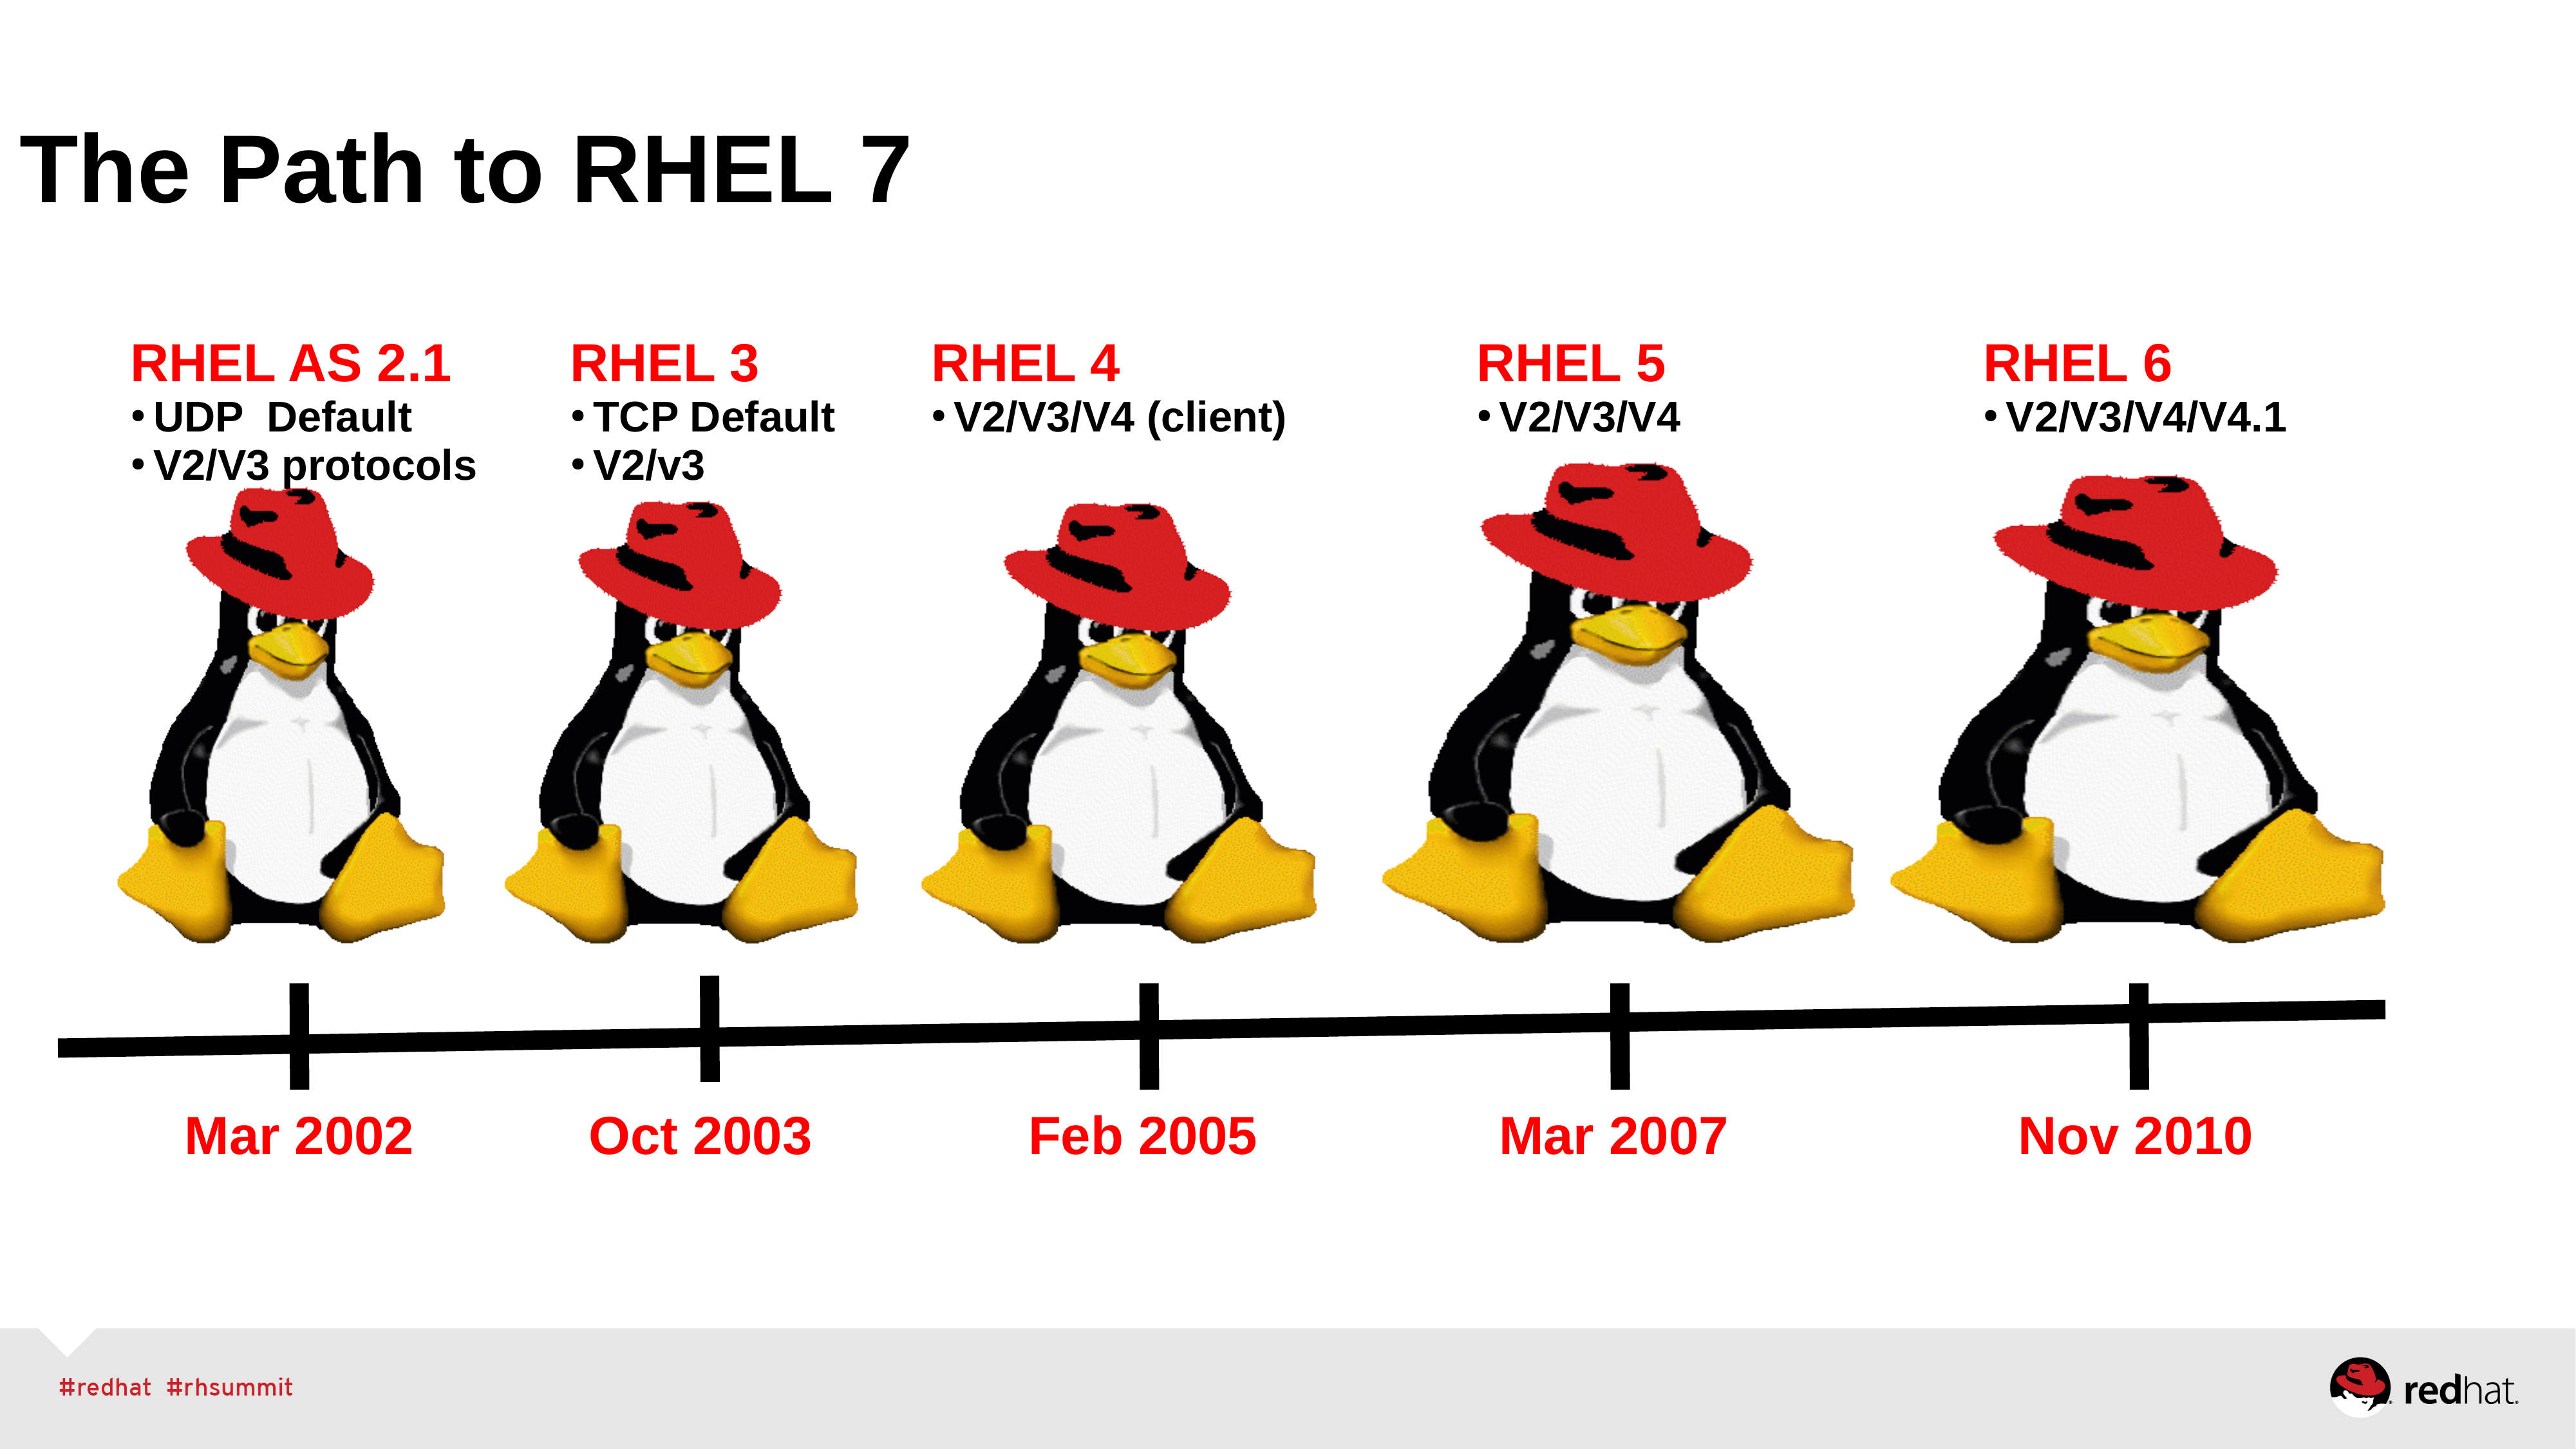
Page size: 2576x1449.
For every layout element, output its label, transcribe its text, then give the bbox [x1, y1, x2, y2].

text_box Feb 2005 [1019, 1101, 1280, 1171]
title The Path to RHEL 7 [19, 48, 974, 290]
text_box Mar 2007 [1489, 1101, 1751, 1171]
text_box Mar 2002 [175, 1101, 424, 1171]
text_box RHEL 4 V2/V3/V4 (client) [921, 328, 1391, 446]
text_box RHEL 6 V2/V3/V4/V4.1 [1973, 328, 2405, 450]
text_box RHEL AS 2.1 UDP Default V2/V3 protocols [120, 328, 493, 495]
text_box Oct 2003 [579, 1101, 841, 1171]
text_box RHEL 3 TCP Default V2/v3 [561, 328, 928, 524]
text_box Nov 2010 [2009, 1101, 2270, 1171]
picture [0, 0, 2576, 1449]
text_box RHEL 5 V2/V3/V4 [1467, 328, 1773, 446]
